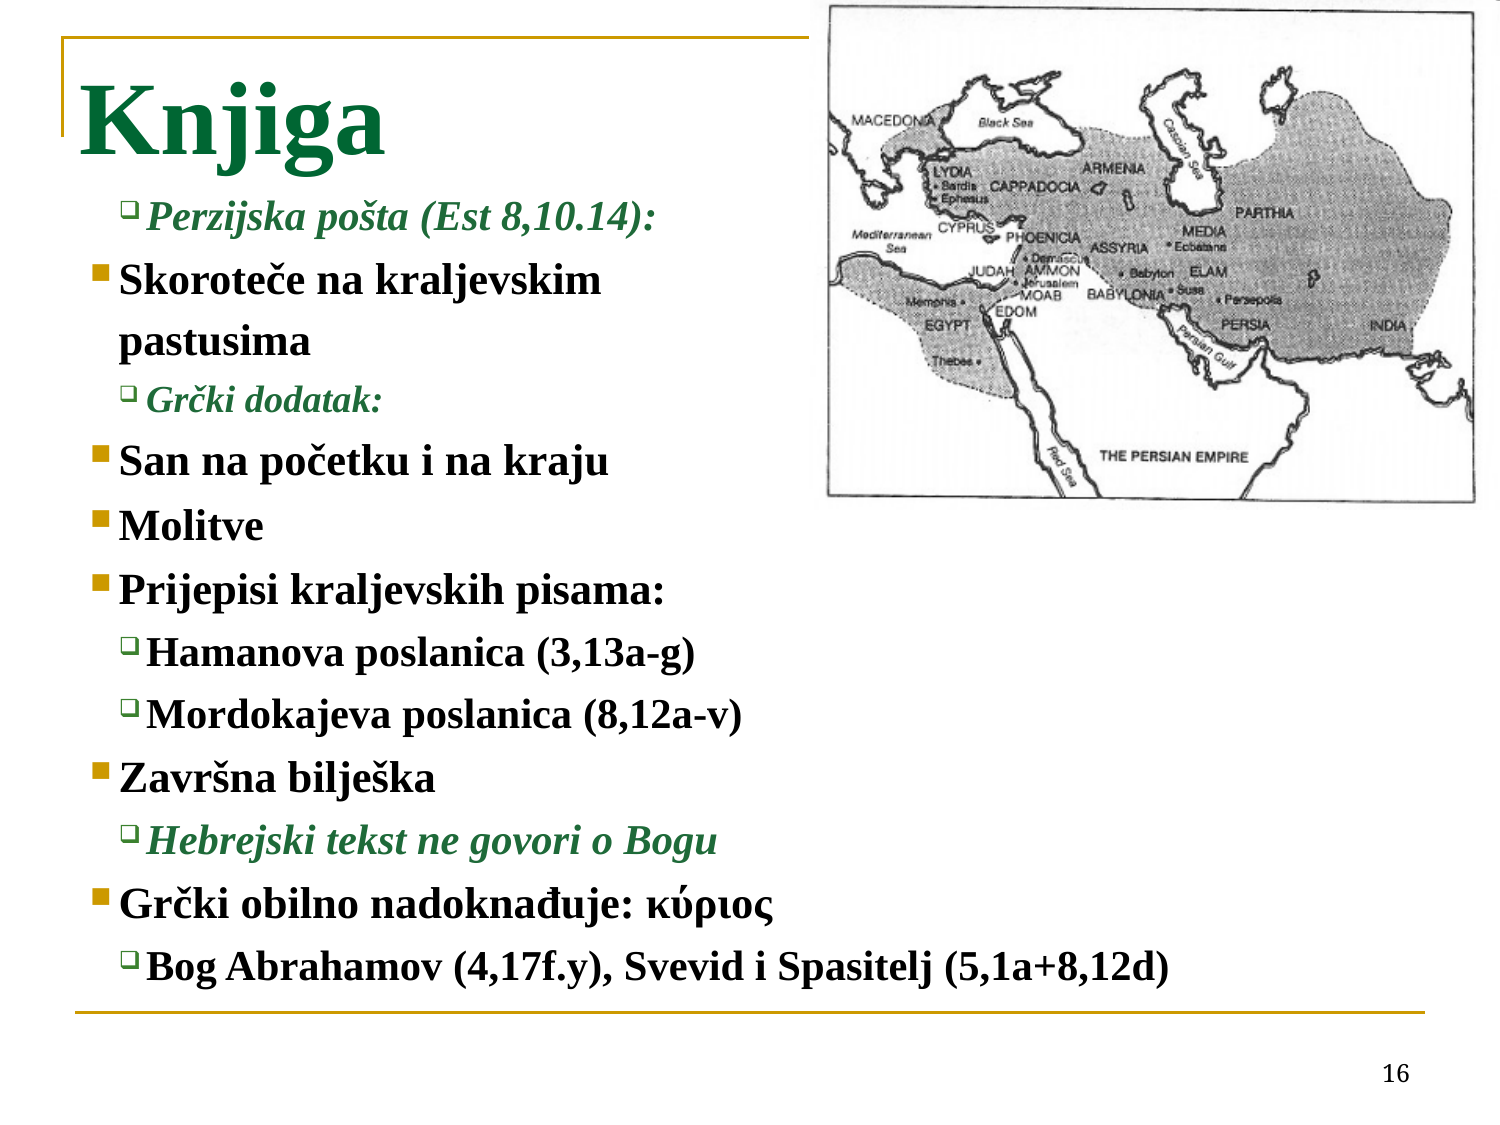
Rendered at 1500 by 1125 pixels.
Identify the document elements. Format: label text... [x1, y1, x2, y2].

text_box <number> [1074, 1024, 1426, 1100]
list Perzijska pošta (Est 8,10.14): Skoroteče na kraljevskim pastusima Grčki dodatak: San na početku i na kraju Molitve Prijepisi kraljevskih pisama: Hamanova poslanica (3,13a-g) Mordokajeva poslanica (8,12a-v) Završna bilješka Hebrejski tekst ne govori o Bogu Grčki obilno nadoknađuje: κύριος Bog Abrahamov (4,17f.y), Svevid i Spasitelj (5,1a+8,12d) [74, 172, 1477, 1012]
picture [809, 0, 1500, 510]
title Knjiga [64, 42, 809, 230]
